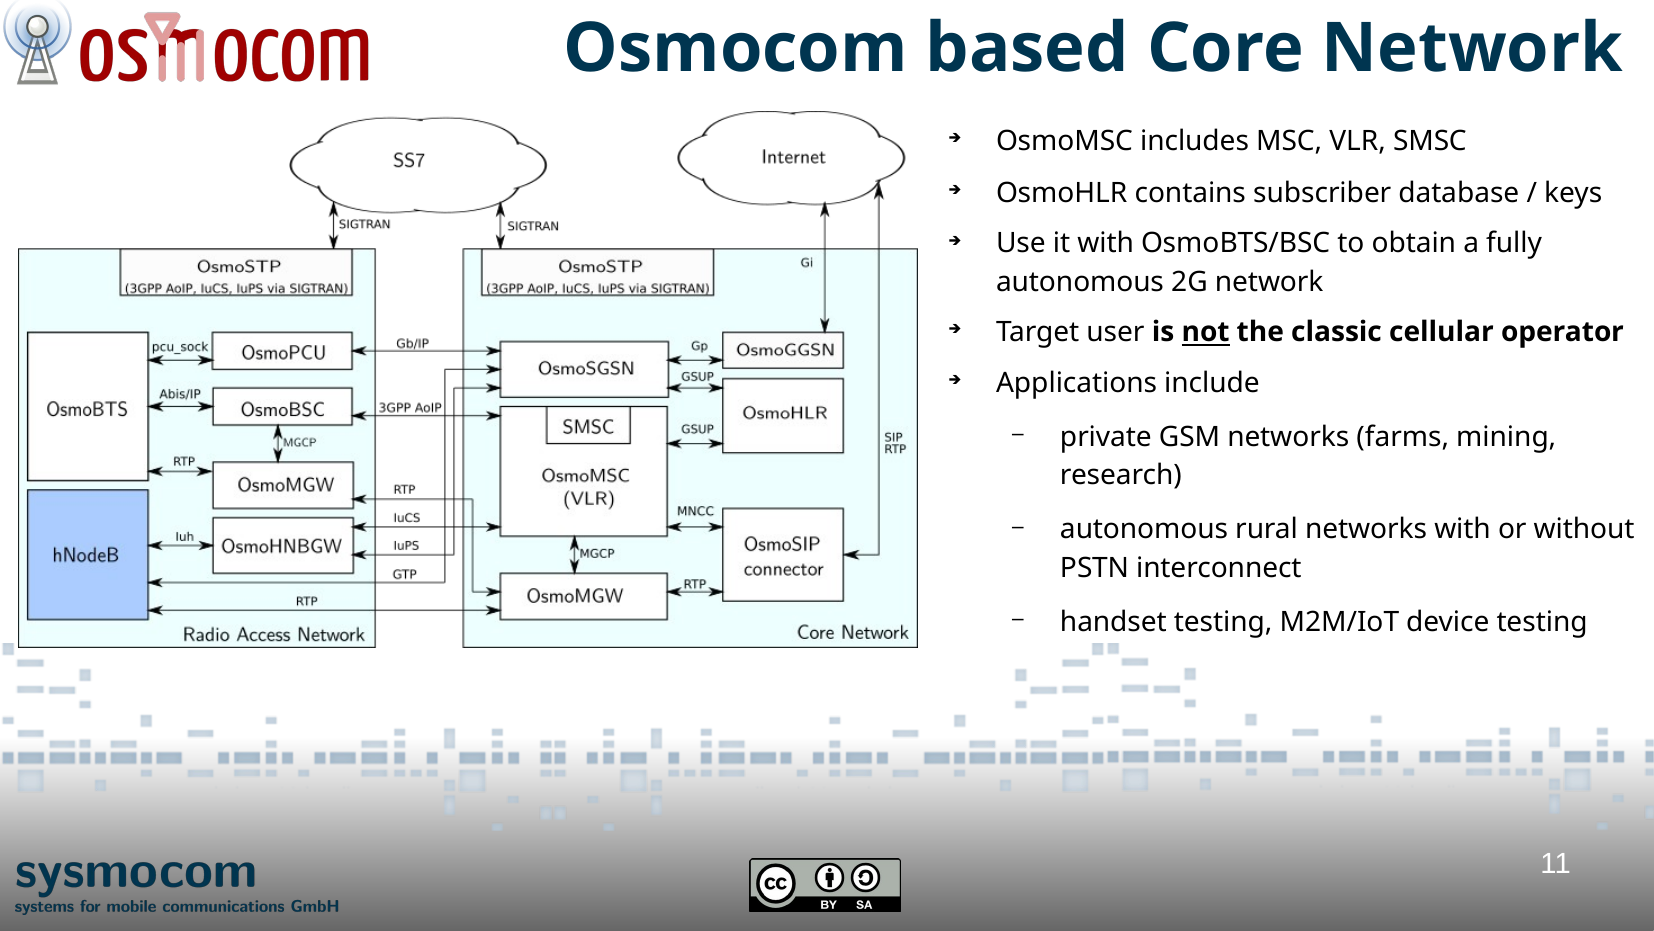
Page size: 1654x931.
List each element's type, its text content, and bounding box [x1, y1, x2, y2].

picture [0, 0, 376, 92]
picture [0, 111, 1654, 831]
list OsmoMSC includes MSC, VLR, SMSC OsmoHLR contains subscriber database / keys Use it with OsmoBTS/BSC to obtain a fully autonomous 2G network Target user is not the classic cellular operator Applications include private GSM networks (farms, mining, research) autonomous rural networks with or without PSTN interconnect handset testing, M2M/IoT device testing [932, 120, 1636, 661]
picture [15, 861, 339, 915]
picture [749, 858, 901, 912]
title Osmocom based Core Network [383, 0, 1625, 94]
